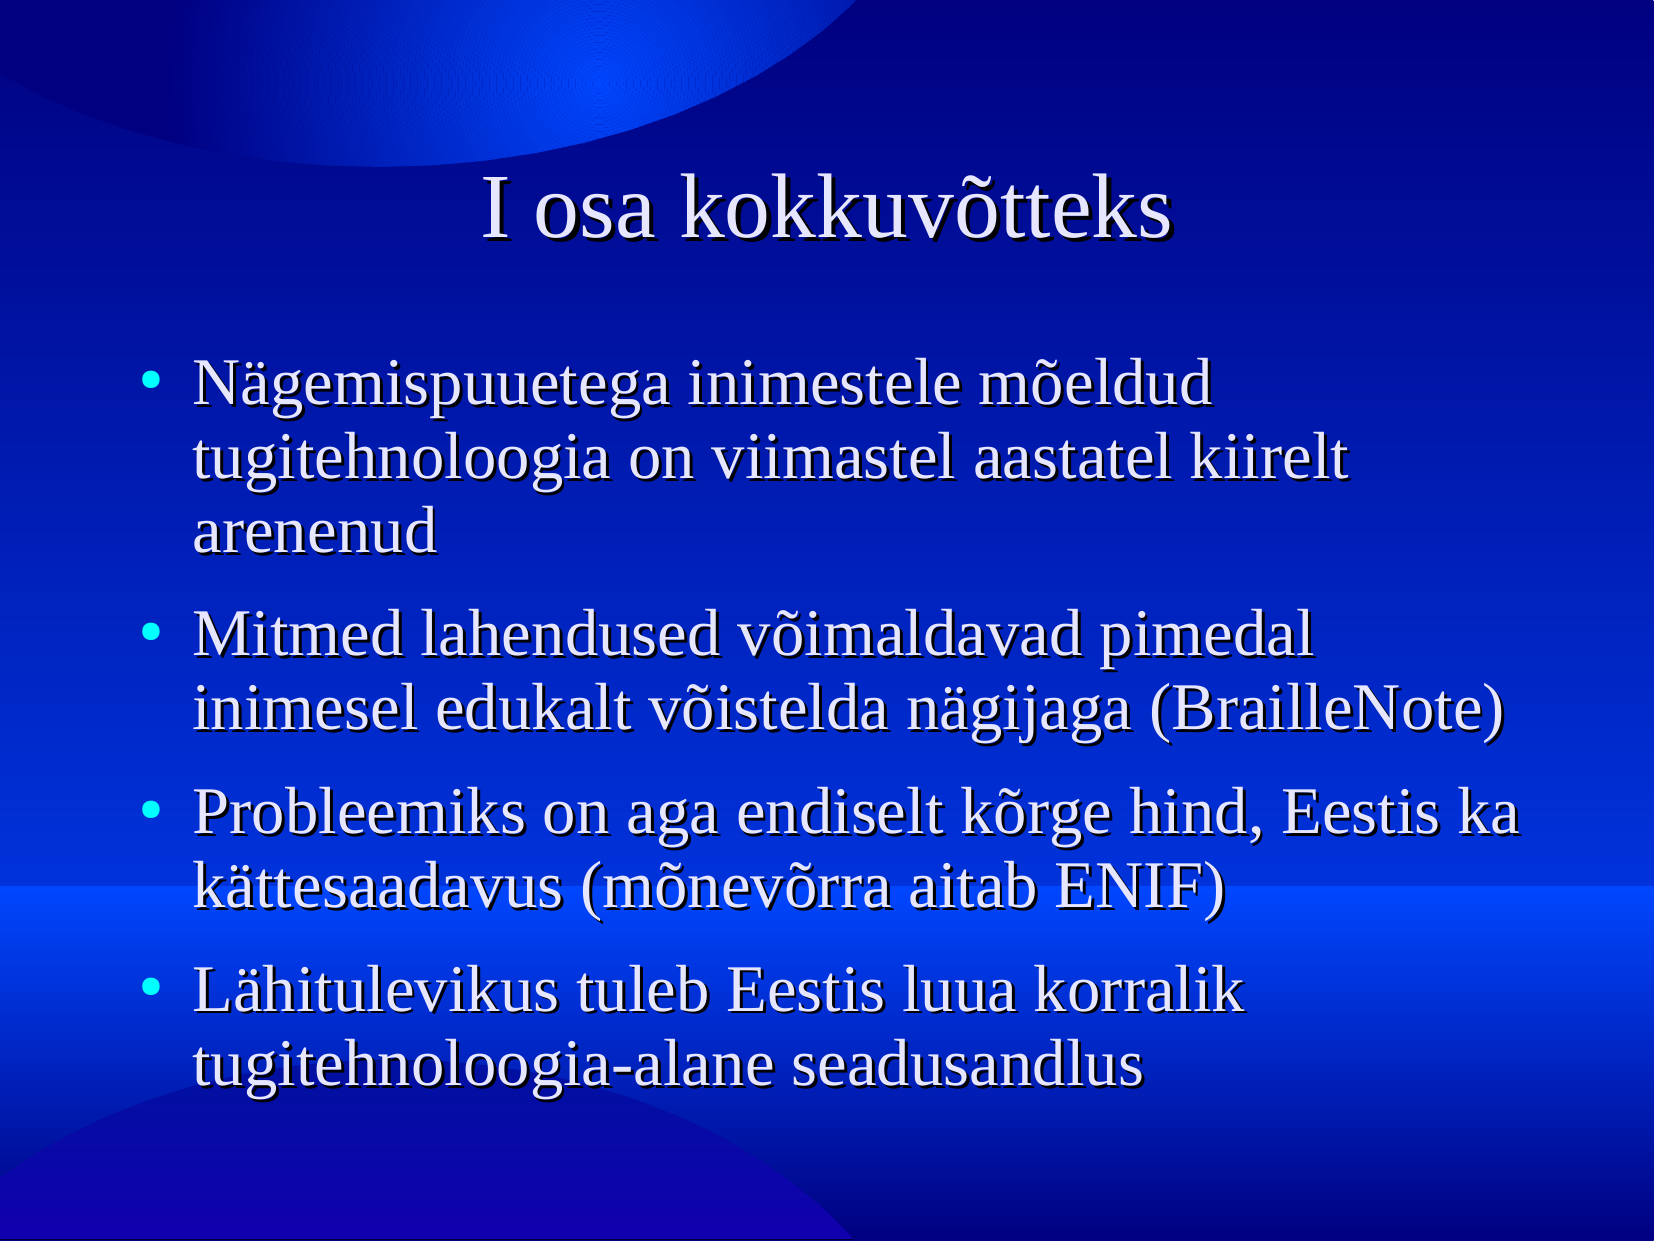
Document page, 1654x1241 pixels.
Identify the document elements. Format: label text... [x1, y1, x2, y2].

title I osa kokkuvõtteks [121, 102, 1534, 311]
list Nägemispuuetega inimestele mõeldud tugitehnoloogia on viimastel aastatel kiirelt arenenud Mitmed lahendused võimaldavad pimedal inimesel edukalt võistelda nägijaga (BrailleNote) Probleemiks on aga endiselt kõrge hind, Eestis ka kättesaadavus (mõnevõrra aitab ENIF) Lähitulevikus tuleb Eestis luua korralik tugitehnoloogia-alane seadusandlus [121, 344, 1534, 1127]
